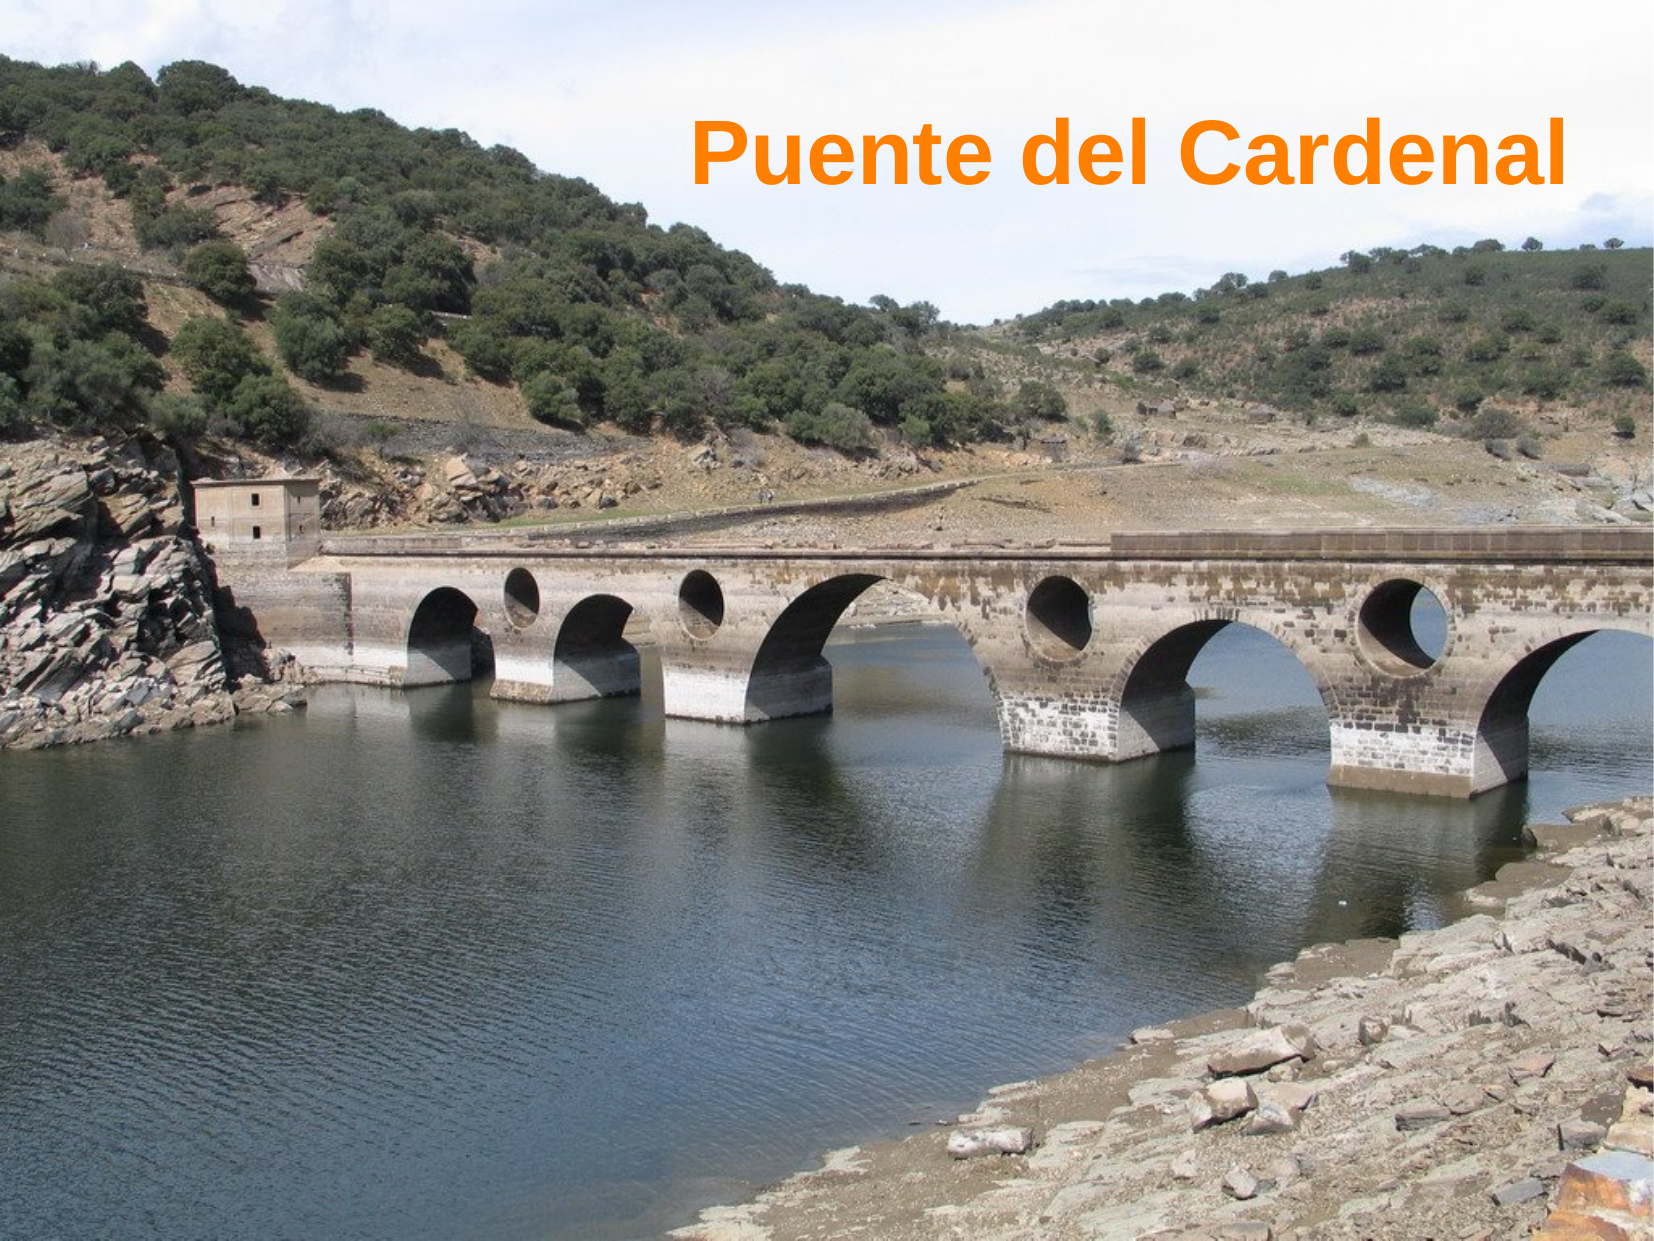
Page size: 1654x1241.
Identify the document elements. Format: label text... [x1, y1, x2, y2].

picture [0, 0, 1654, 1241]
title Puente del Cardenal [82, 49, 1571, 257]
